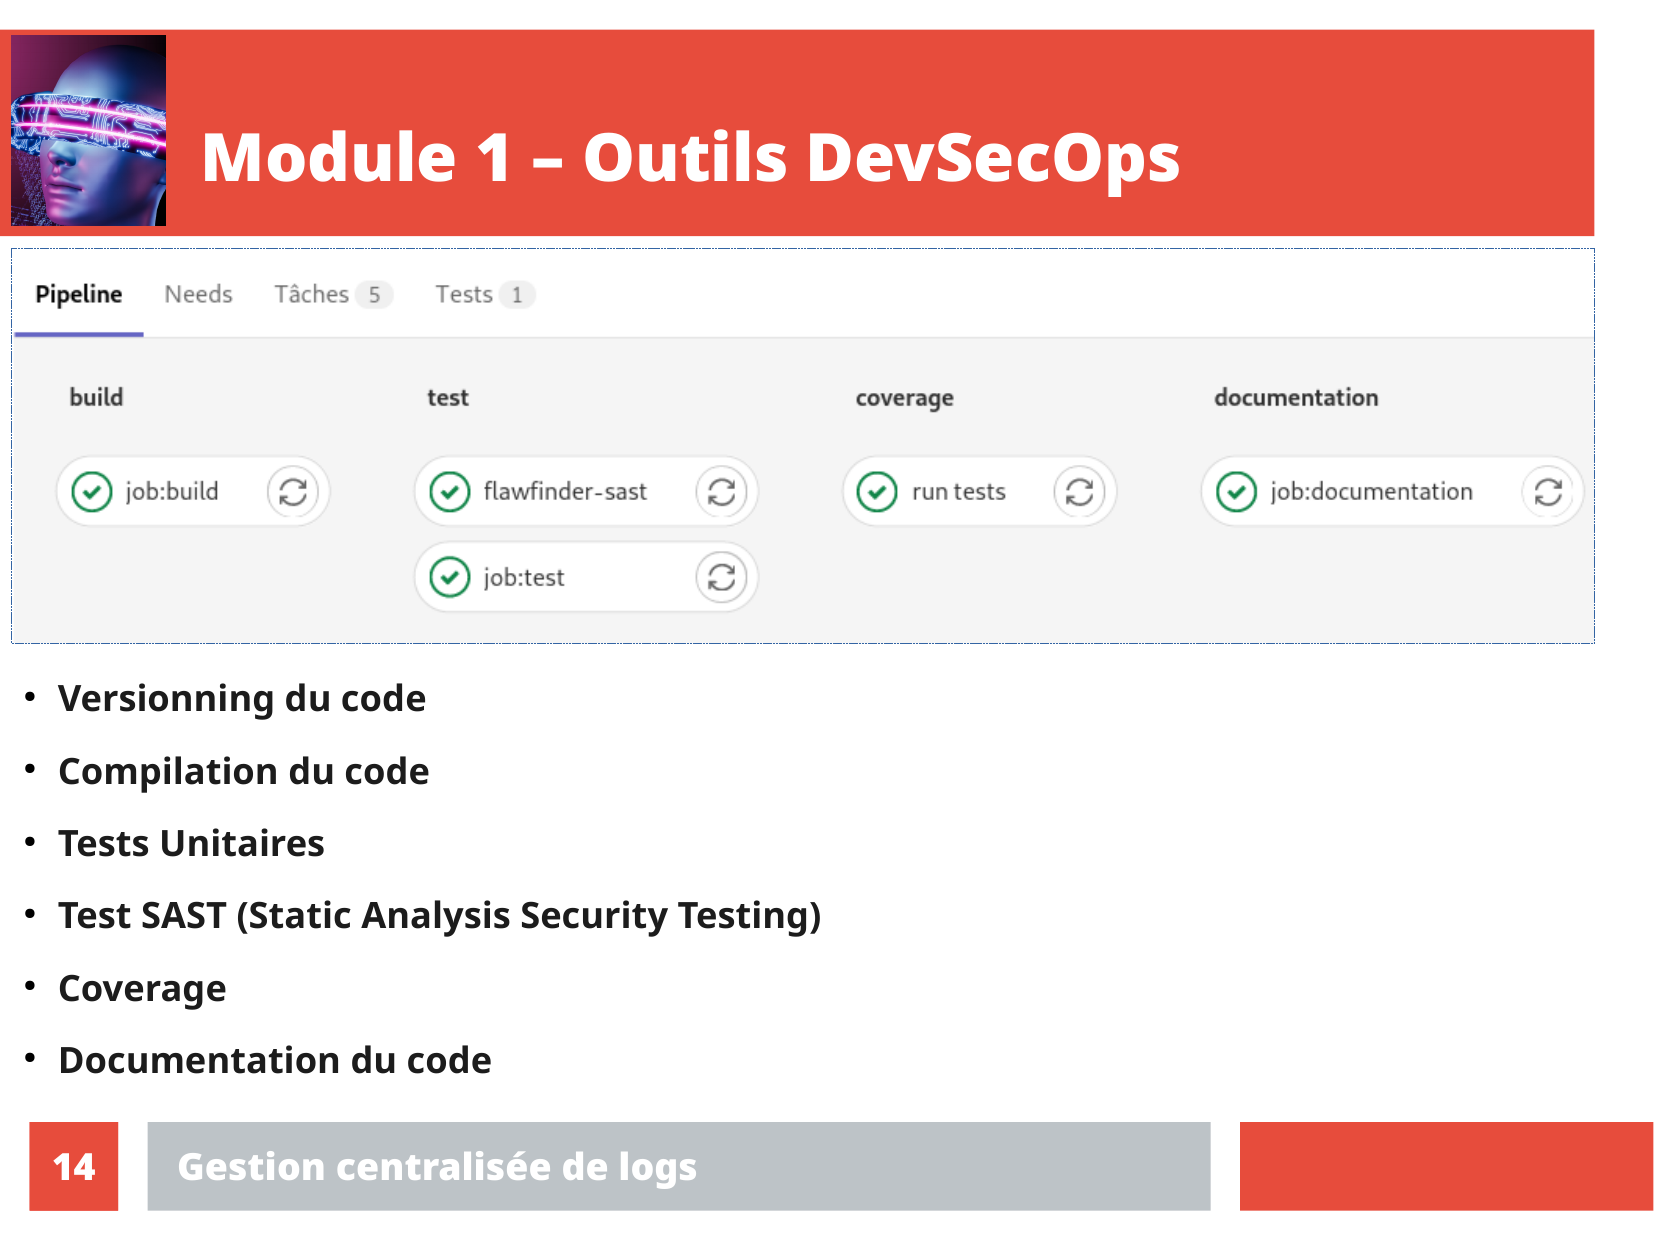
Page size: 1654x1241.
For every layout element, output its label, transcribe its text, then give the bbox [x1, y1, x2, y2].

picture [11, 35, 166, 226]
picture [11, 248, 1595, 644]
title Module 1 – Outils DevSecOps [200, 53, 1571, 201]
list Versionning du code Compilation du code Tests Unitaires Test SAST (Static Analysis Security Testing) Coverage Documentation du code [23, 673, 1530, 1087]
